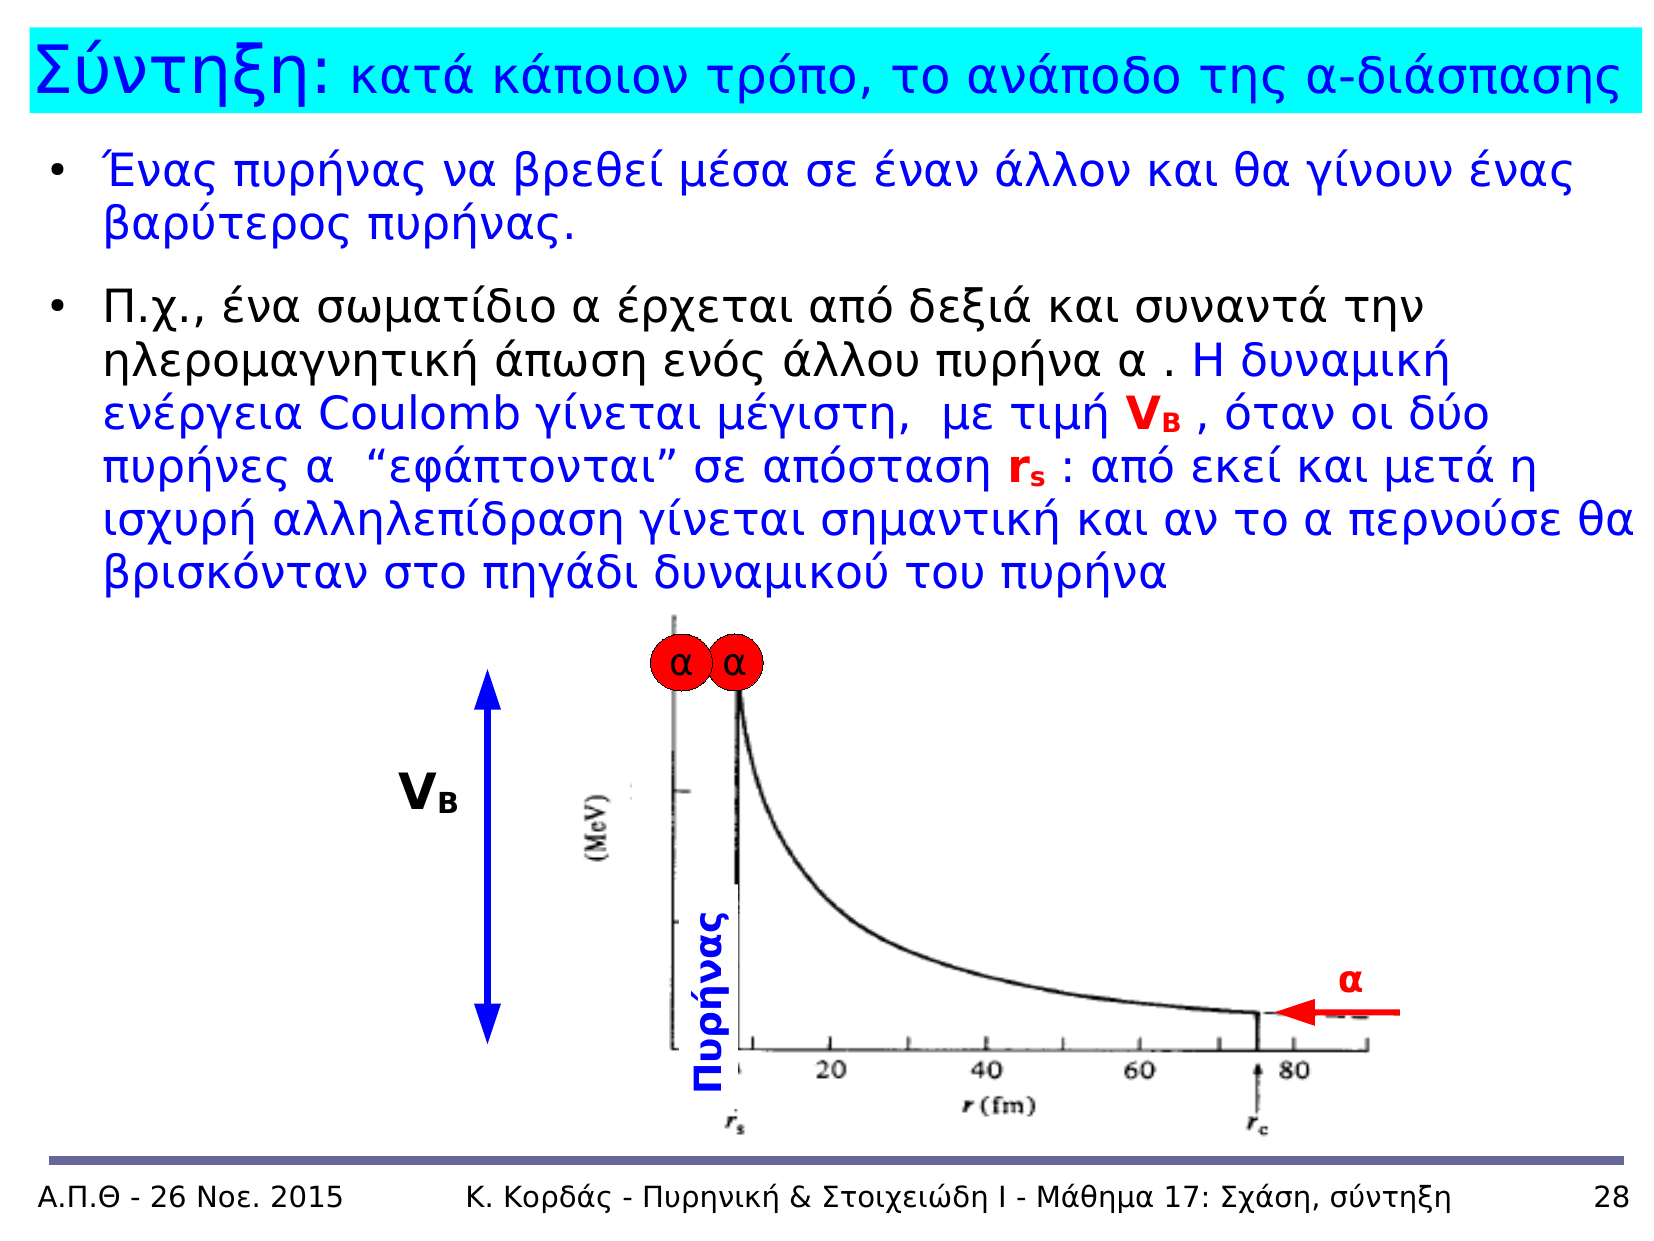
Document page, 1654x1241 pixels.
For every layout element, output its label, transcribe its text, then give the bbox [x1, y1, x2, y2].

list Ένας πυρήνας να βρεθεί μέσα σε έναν άλλον και θα γίνουν ένας βαρύτερος πυρήνας. Π.χ., ένα σωματίδιο α έρχεται από δεξιά και συναντά την ηλερομαγνητική άπωση ενός άλλου πυρήνα α . Η δυναμική ενέργεια Coulomb γίνεται μέγιστη, με τιμή VB , όταν οι δύο πυρήνες α “εφάπτονται” σε απόσταση rs : από εκεί και μετά η ισχυρή αλληλεπίδραση γίνεται σημαντική και αν το α περνούσε θα βρισκόνταν στο πηγάδι δυναμικού του πυρήνα [31, 144, 1645, 1106]
text_box Πυρήνας [679, 1106, 738, 1110]
picture [556, 1106, 1387, 1151]
title Σύντηξη: κατά κάποιον τρόπο, το ανάποδο της α-διάσπασης [29, 27, 1643, 114]
